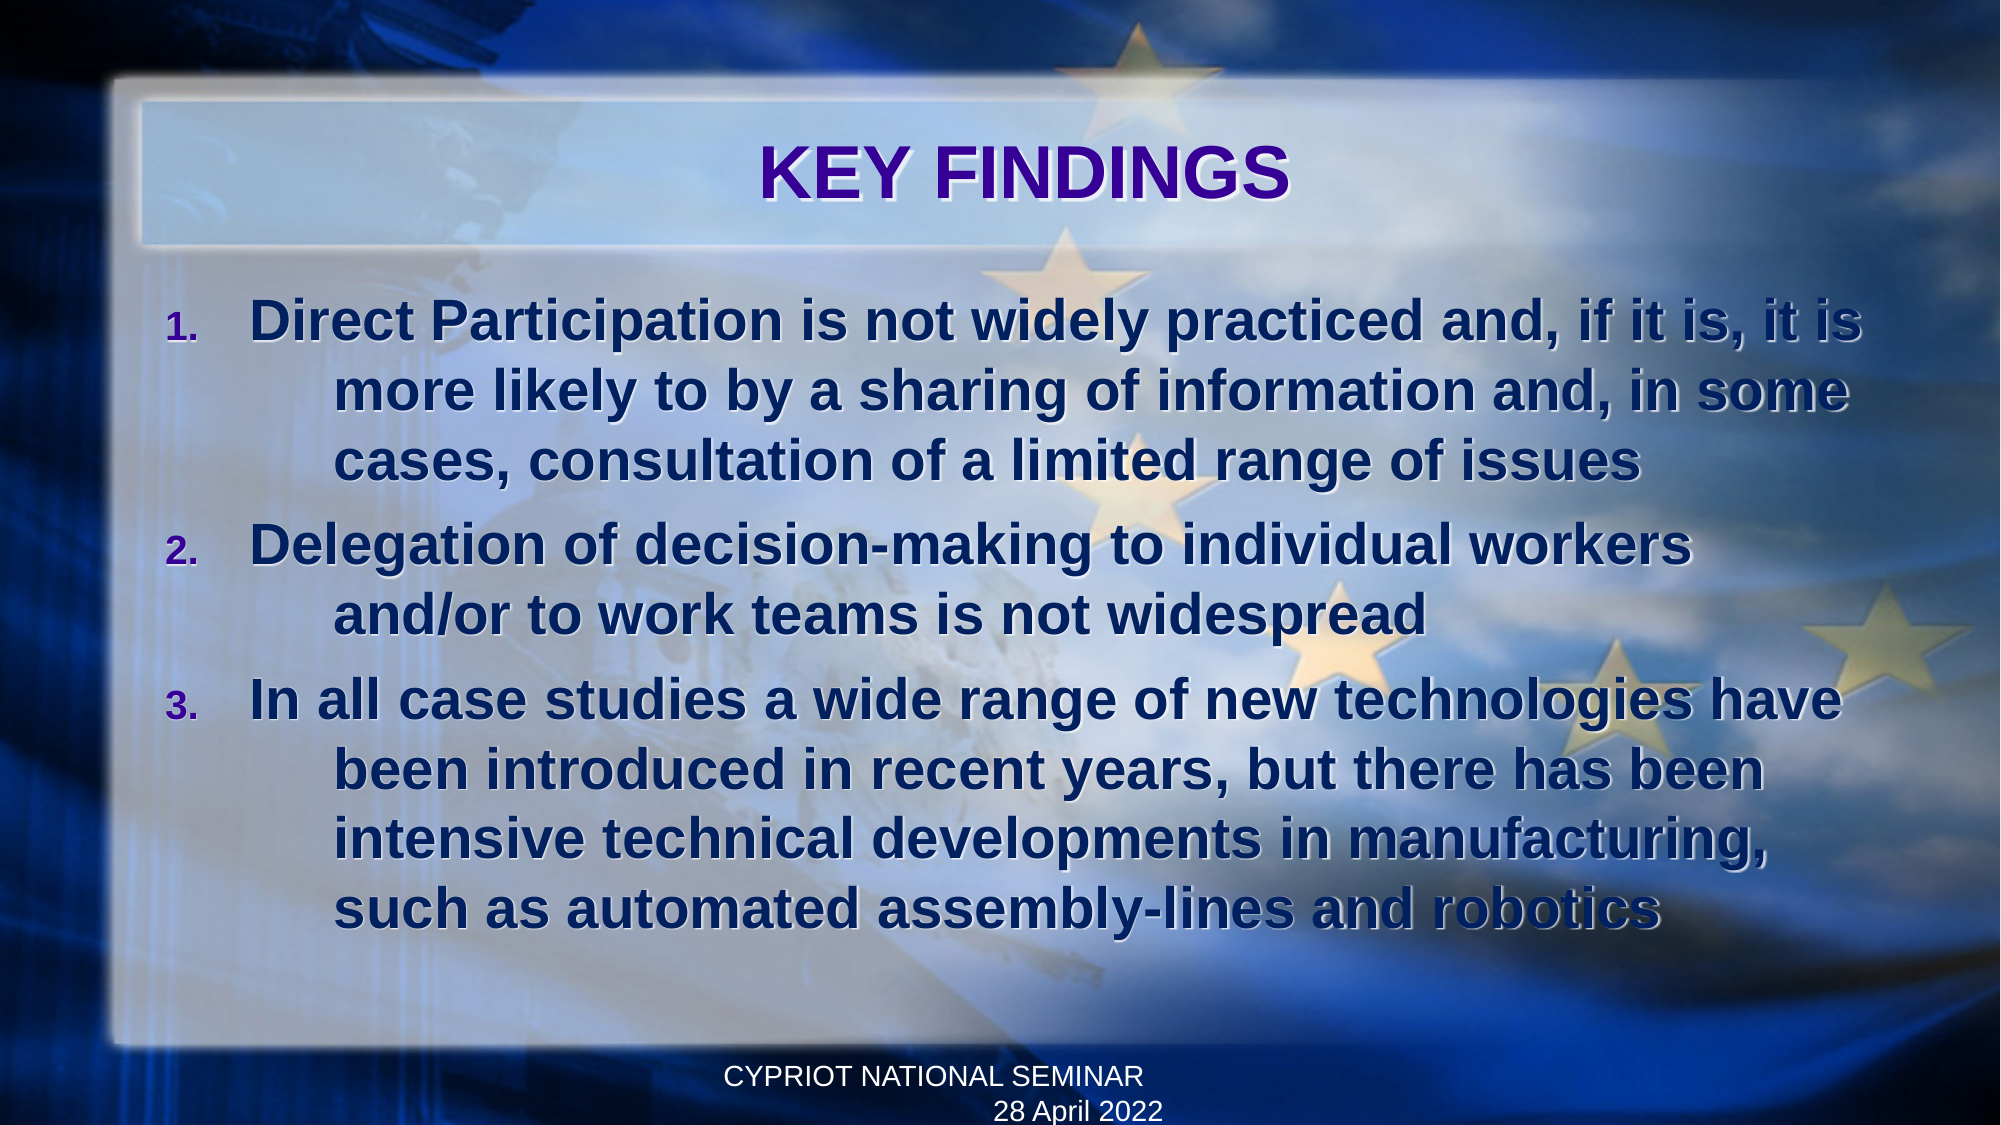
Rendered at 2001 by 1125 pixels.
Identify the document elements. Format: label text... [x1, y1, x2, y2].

title KEY FINDINGS [150, 87, 1900, 251]
text_box CYPRIOT NATIONAL SEMINAR 28 April 2022 [708, 1050, 1342, 1125]
list Direct Participation is not widely practiced and, if it is, it is more likely to by a sharing of information and, in some cases, consultation of a limited range of issues Delegation of decision-making to individual workers and/or to work teams is not widespread In all case studies a wide range of new technologies have been introduced in recent years, but there has been intensive technical developments in manufacturing, such as automated assembly-lines and robotics [150, 275, 1900, 1026]
